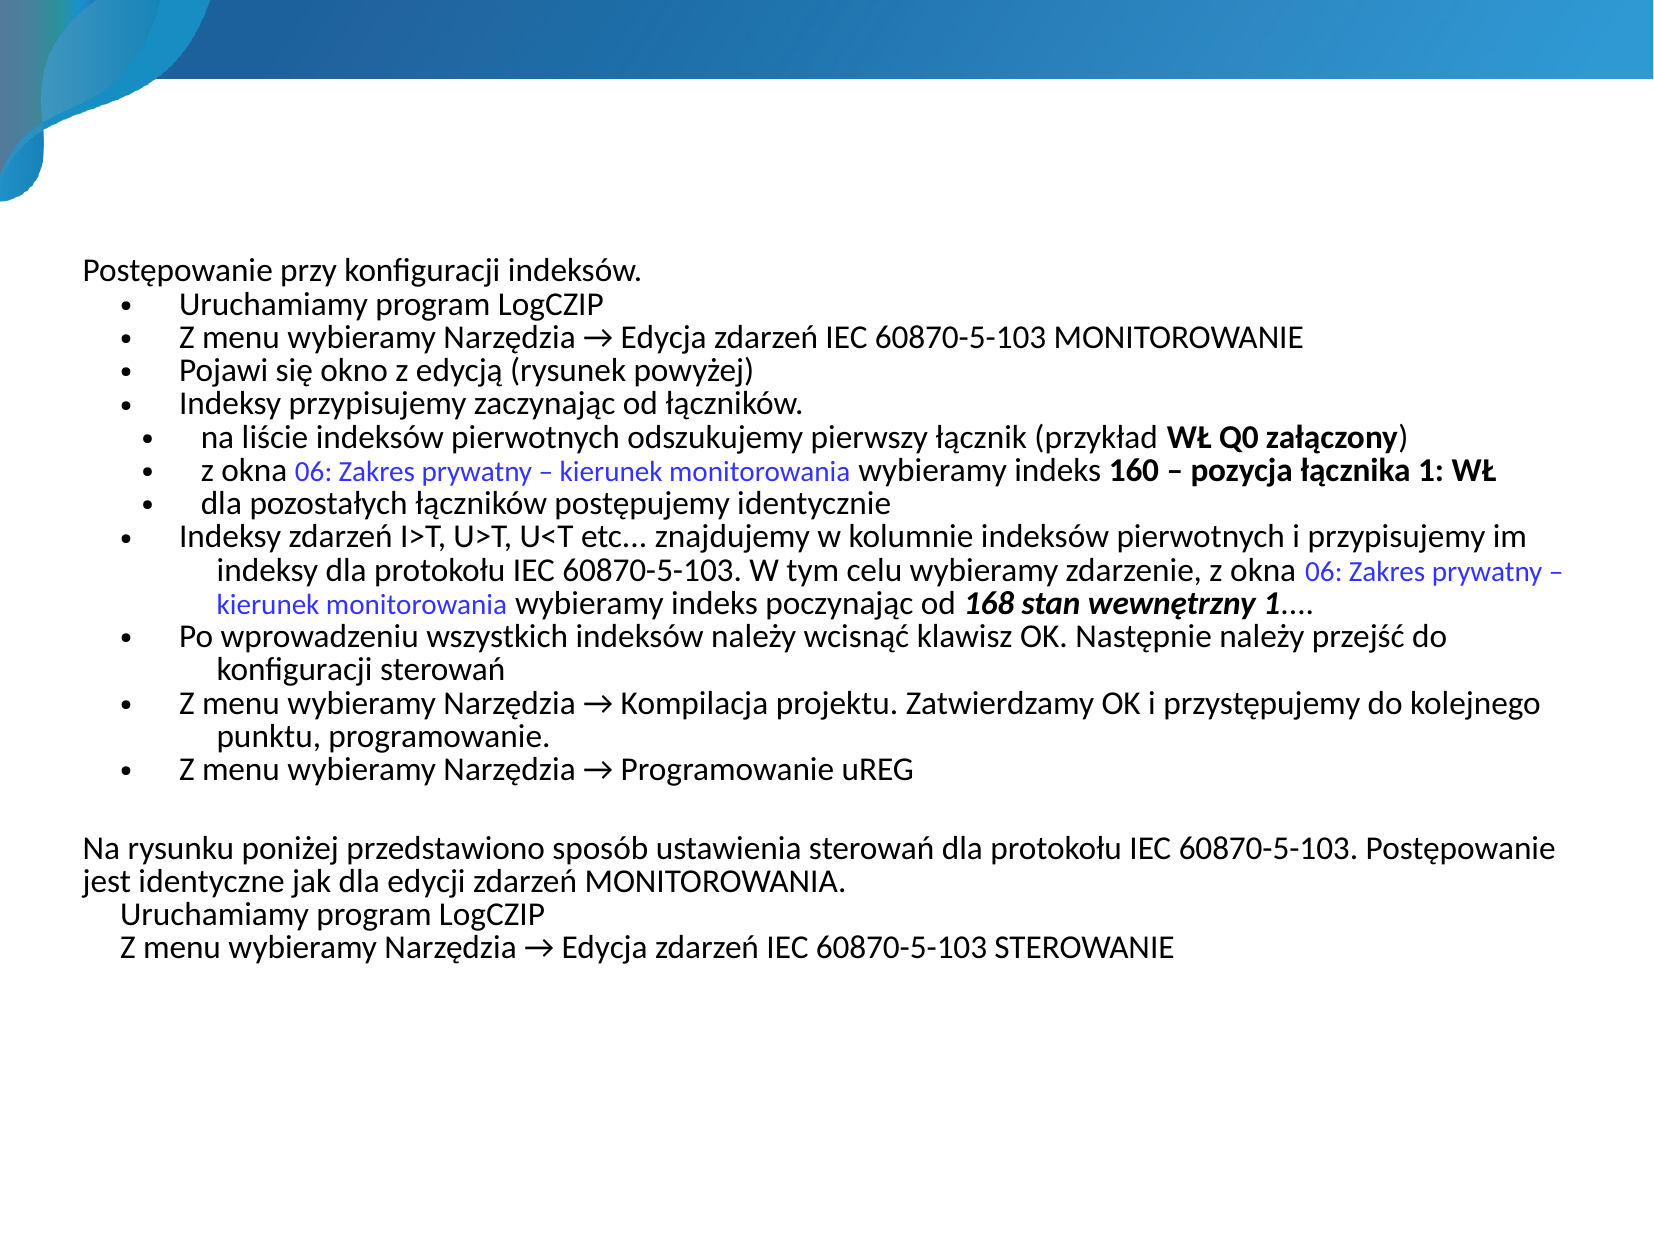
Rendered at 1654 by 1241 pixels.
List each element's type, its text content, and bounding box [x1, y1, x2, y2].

picture [0, 0, 1654, 1241]
subtitle Postępowanie przy konfiguracji indeksów. Uruchamiamy program LogCZIP Z menu wybieramy Narzędzia → Edycja zdarzeń IEC 60870-5-103 MONITOROWANIE Pojawi się okno z edycją (rysunek powyżej) Indeksy przypisujemy zaczynając od łączników. na liście indeksów pierwotnych odszukujemy pierwszy łącznik (przykład WŁ Q0 załączony) z okna 06: Zakres prywatny – kierunek monitorowania wybieramy indeks 160 – pozycja łącznika 1: WŁ dla pozostałych łączników postępujemy identycznie Indeksy zdarzeń I>T, U>T, U<T etc... znajdujemy w kolumnie indeksów pierwotnych i przypisujemy im indeksy dla protokołu IEC 60870-5-103. W tym celu wybieramy zdarzenie, z okna 06: Zakres prywatny – kierunek monitorowania wybieramy indeks poczynając od 168 stan wewnętrzny 1.... Po wprowadzeniu wszystkich indeksów należy wcisnąć klawisz OK. Następnie należy przejść do konfiguracji sterowań Z menu wybieramy Narzędzia → Kompilacja projektu. Zatwierdzamy OK i przystępujemy do kolejnego punktu, programowanie. Z menu wybieramy Narzędzia → Programowanie uREG Na rysunku poniżej przedstawiono sposób ustawienia sterowań dla protokołu IEC 60870-5-103. Postępowanie jest identyczne jak dla edycji zdarzeń MONITOROWANIA. Uruchamiamy program LogCZIP Z menu wybieramy Narzędzia → Edycja zdarzeń IEC 60870-5-103 STEROWANIE [82, 132, 1571, 1093]
